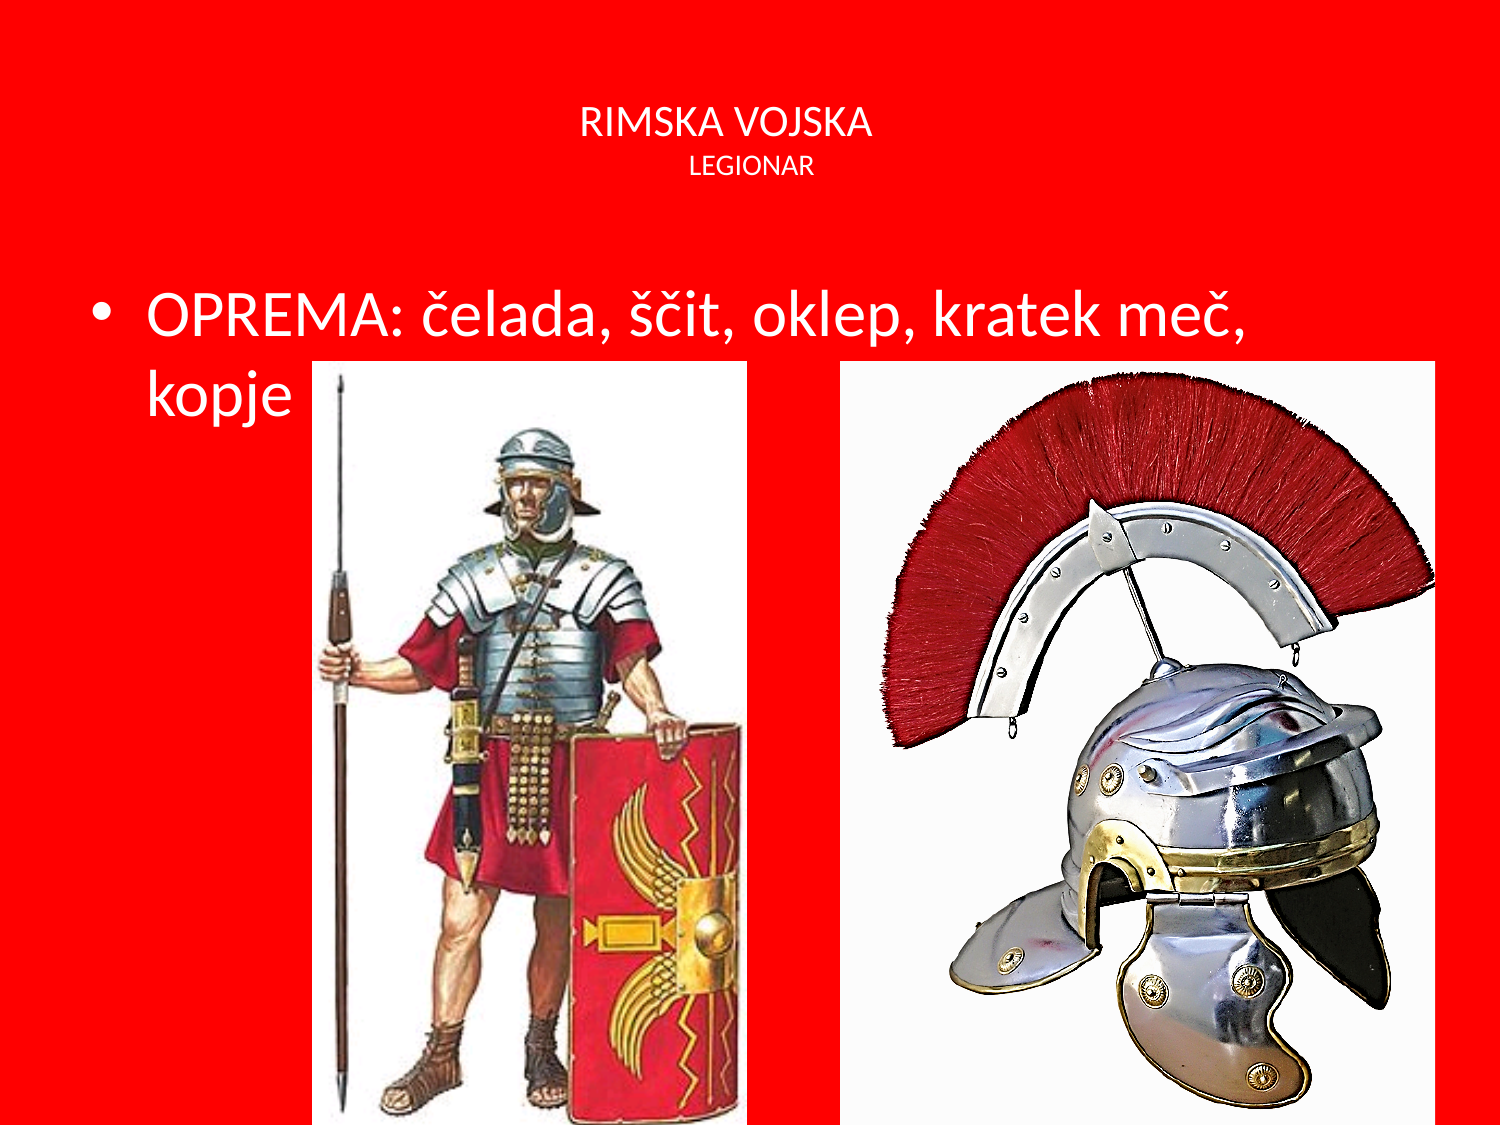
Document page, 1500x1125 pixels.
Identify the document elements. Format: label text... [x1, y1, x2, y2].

picture [820, 361, 1436, 1125]
title RIMSKA VOJSKA LEGIONAR [76, 42, 1427, 231]
picture [312, 361, 747, 1125]
list OPREMA: čelada, ščit, oklep, kratek meč, kopje [75, 262, 1425, 1005]
